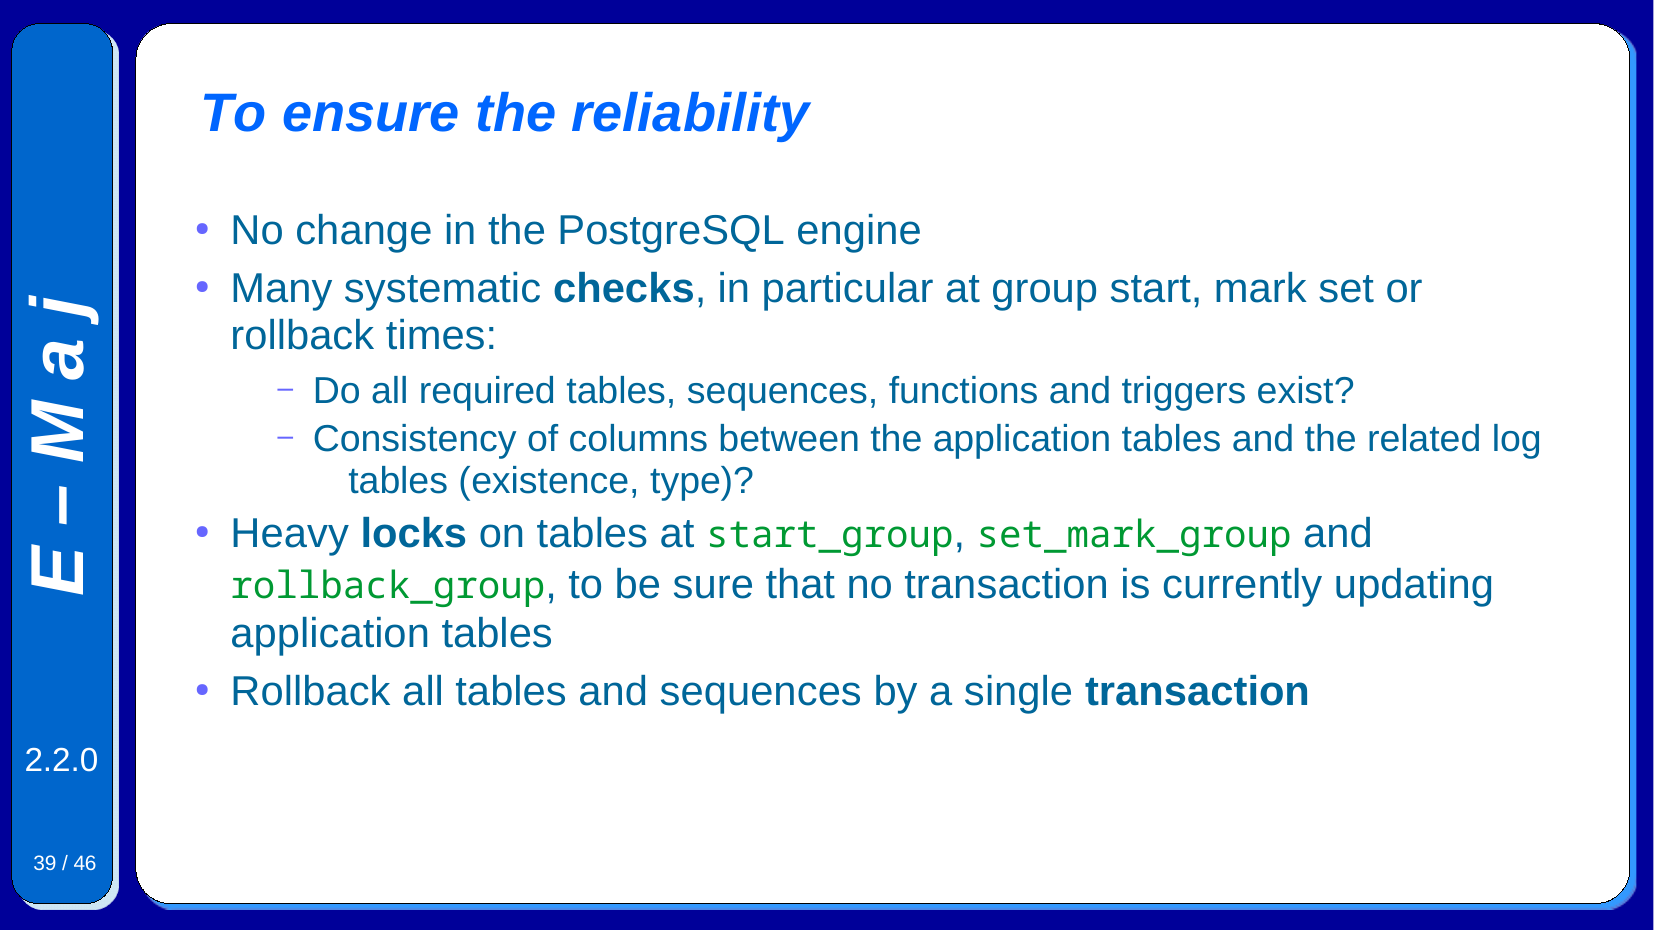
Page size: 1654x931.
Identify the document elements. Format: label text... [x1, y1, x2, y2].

title To ensure the reliability [200, 34, 1575, 191]
list No change in the PostgreSQL engine Many systematic checks, in particular at group start, mark set or rollback times: Do all required tables, sequences, functions and triggers exist? Consistency of columns between the application tables and the related log tables (existence, type)? Heavy locks on tables at start_group, set_mark_group and rollback_group, to be sure that no transaction is currently updating application tables Rollback all tables and sequences by a single transaction [177, 206, 1587, 827]
